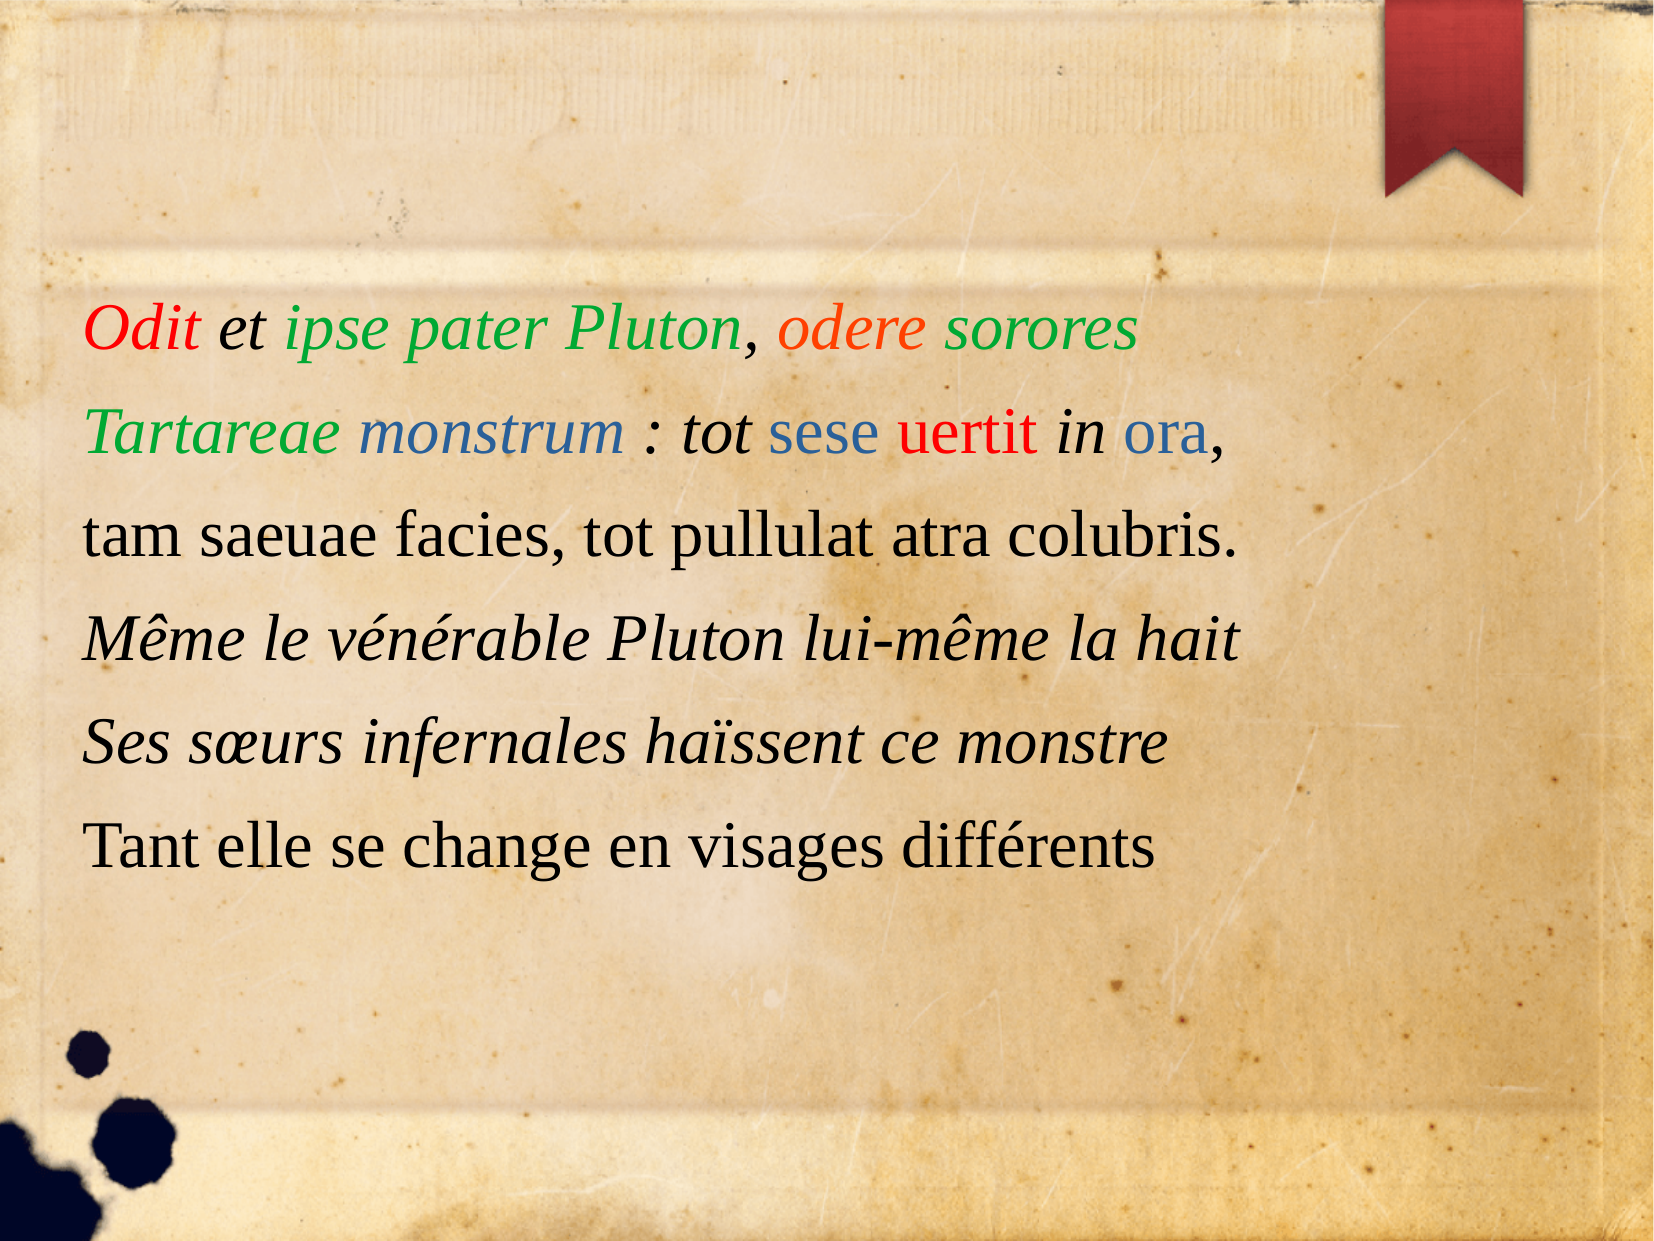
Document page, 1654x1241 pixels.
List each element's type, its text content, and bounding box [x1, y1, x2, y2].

list Odit et ipse pater Pluton, odere sorores Tartareae monstrum : tot sese uertit in ora, tam saeuae facies, tot pullulat atra colubris. Même le vénérable Pluton lui-même la hait Ses sœurs infernales haïssent ce monstre Tant elle se change en visages différents [82, 290, 1538, 1010]
picture [0, 0, 1654, 1241]
